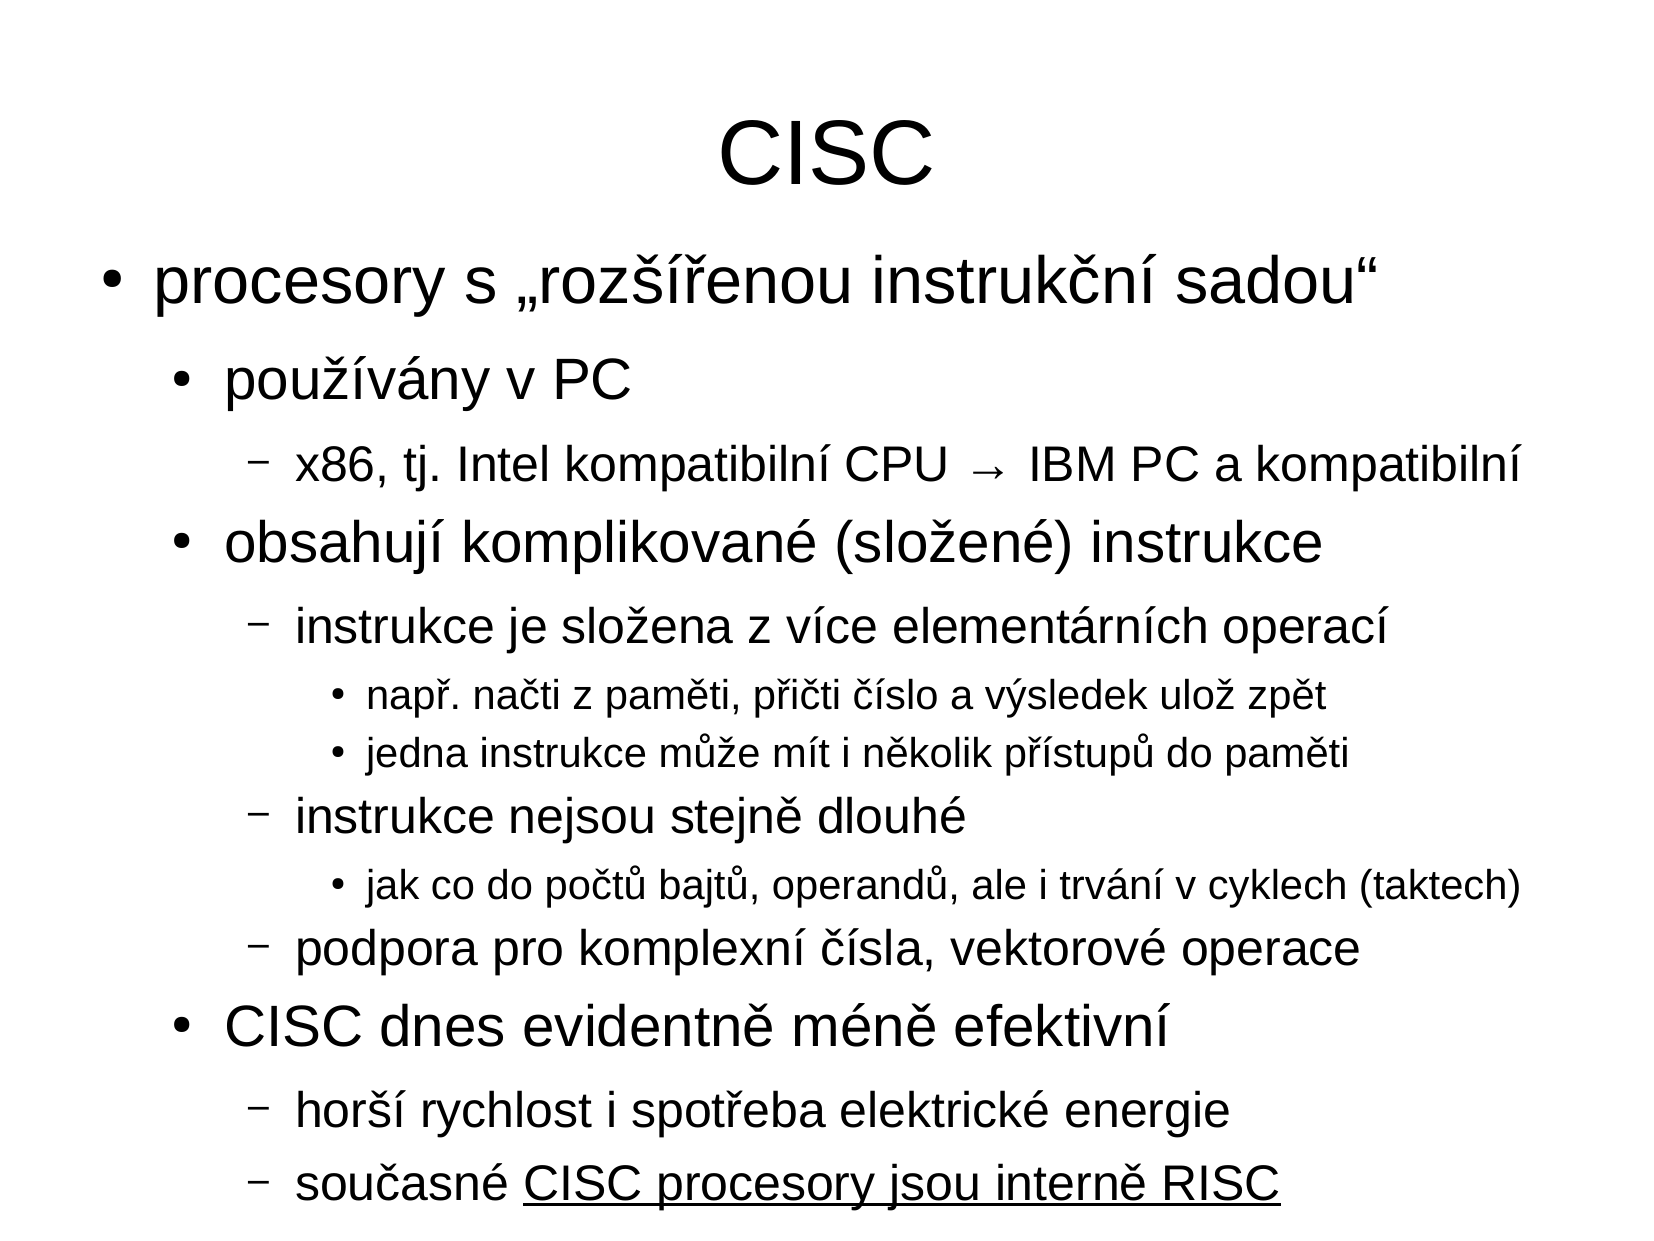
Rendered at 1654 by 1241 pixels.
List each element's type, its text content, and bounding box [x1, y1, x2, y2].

title CISC [82, 56, 1571, 242]
list procesory s „rozšířenou instrukční sadou“ používány v PC x86, tj. Intel kompatibilní CPU → IBM PC a kompatibilní obsahují komplikované (složené) instrukce instrukce je složena z více elementárních operací např. načti z paměti, přičti číslo a výsledek ulož zpět jedna instrukce může mít i několik přístupů do paměti instrukce nejsou stejně dlouhé jak co do počtů bajtů, operandů, ale i trvání v cyklech (taktech) podpora pro komplexní čísla, vektorové operace CISC dnes evidentně méně efektivní horší rychlost i spotřeba elektrické energie současné CISC procesory jsou interně RISC [82, 242, 1571, 1212]
